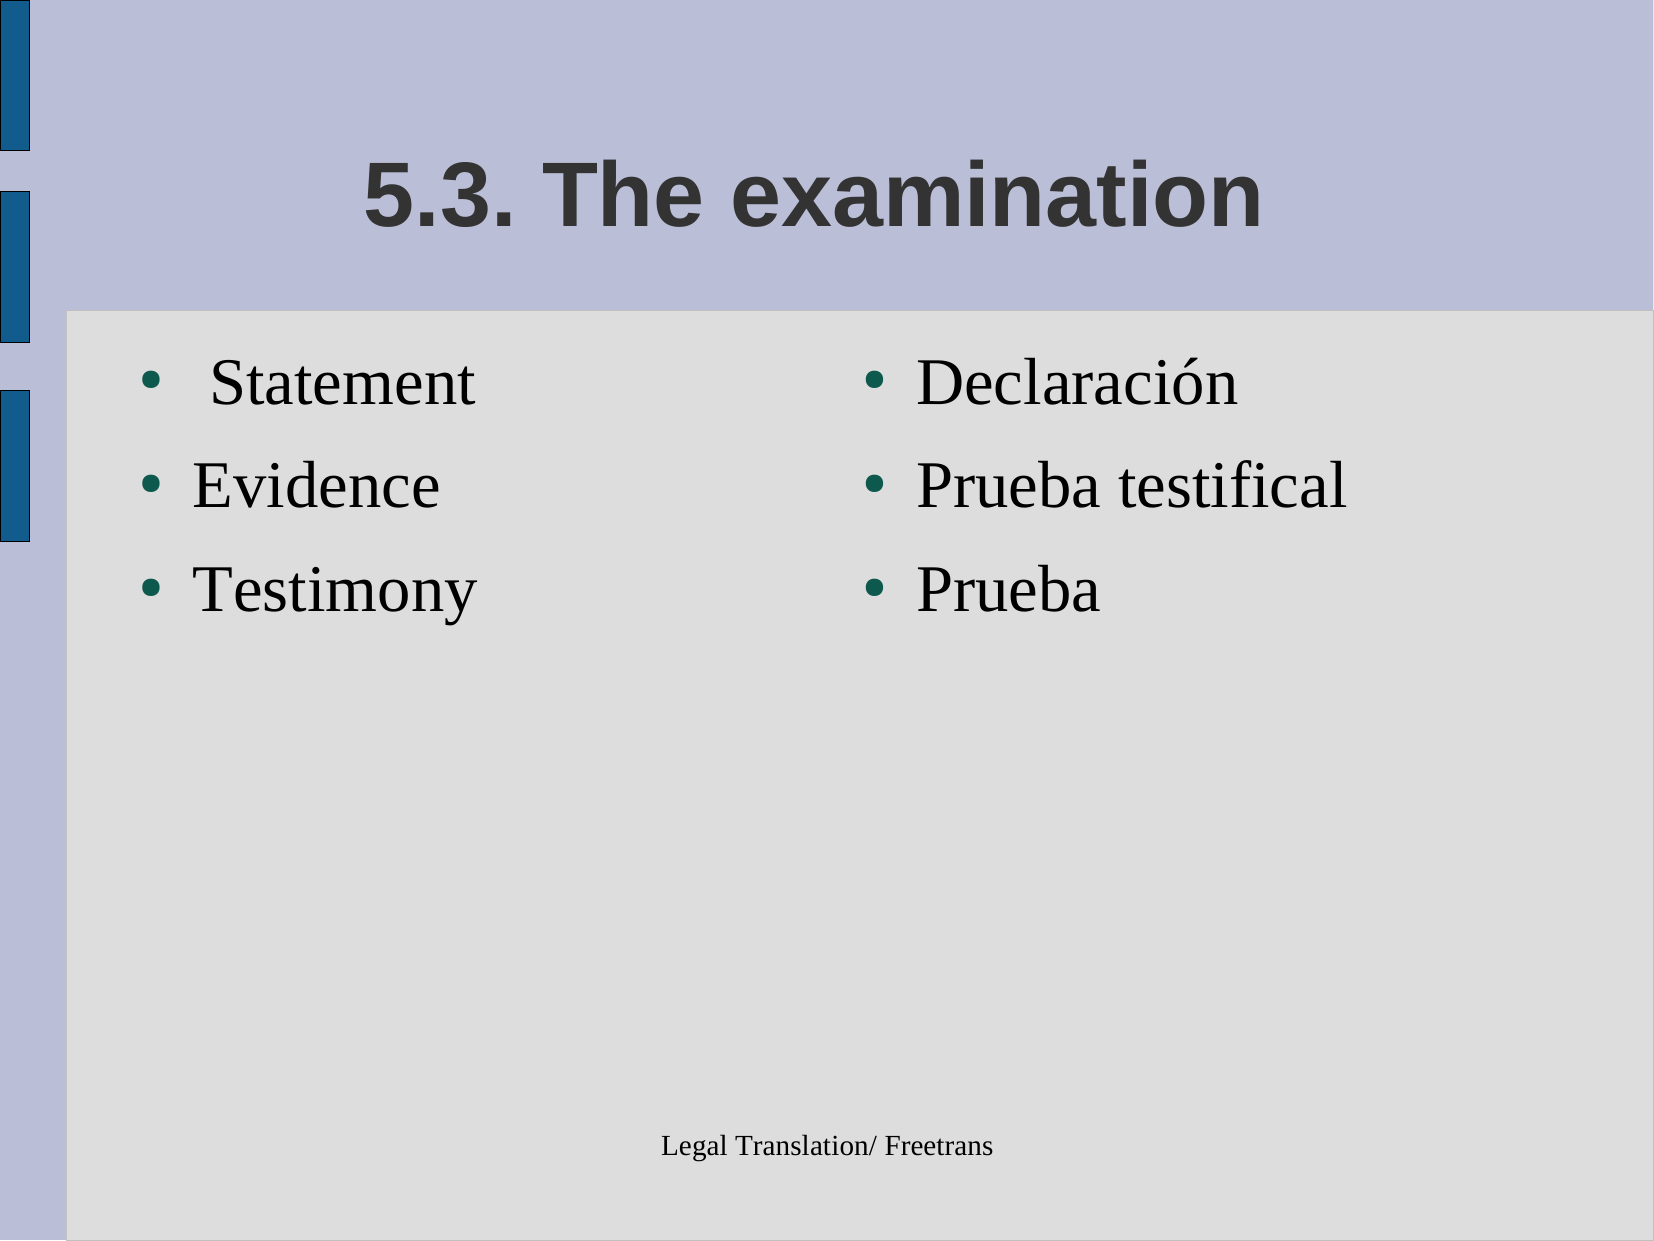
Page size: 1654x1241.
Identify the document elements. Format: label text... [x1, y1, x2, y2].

title 5.3. The examination [121, 91, 1534, 299]
list Declaración Prueba testifical Prueba [845, 344, 1535, 1127]
list Statement Evidence Testimony [121, 344, 811, 1127]
